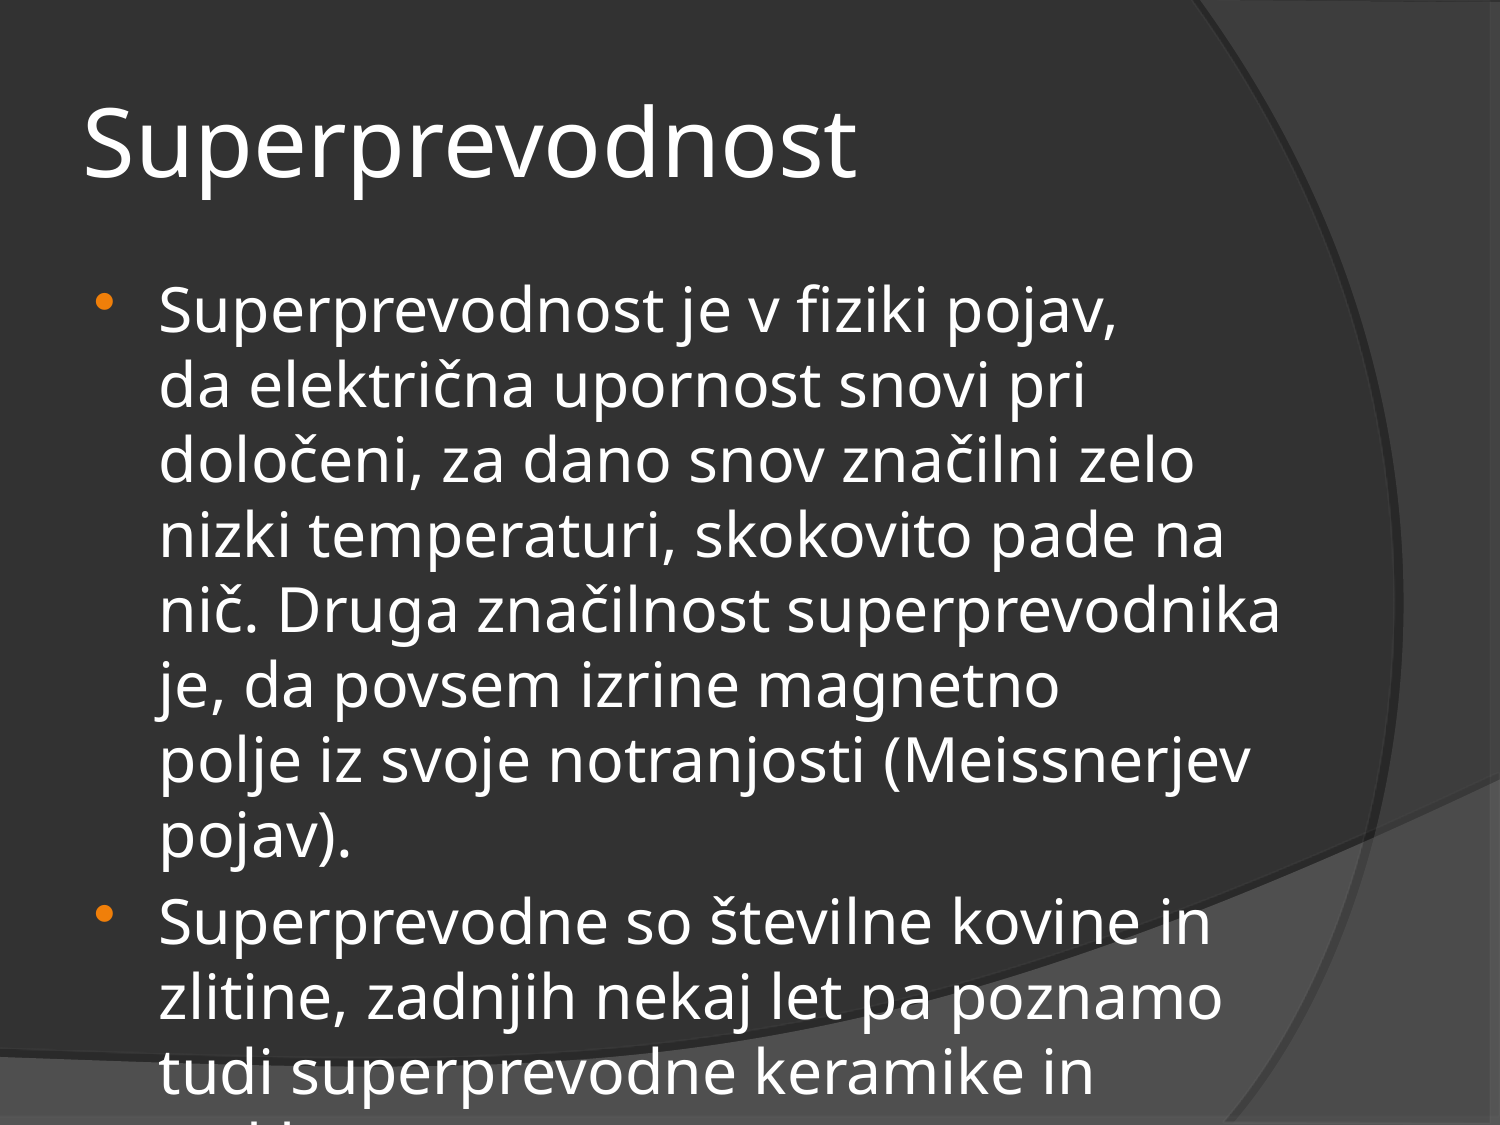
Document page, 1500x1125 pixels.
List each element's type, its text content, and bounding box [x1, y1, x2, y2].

title Superprevodnost [75, 45, 1300, 233]
list Superprevodnost je v fiziki pojav, da električna upornost snovi pri določeni, za dano snov značilni zelo nizki temperaturi, skokovito pade na nič. Druga značilnost superprevodnika je, da povsem izrine magnetno polje iz svoje notranjosti (Meissnerjev pojav). Superprevodne so številne kovine in zlitine, zadnjih nekaj let pa poznamo tudi superprevodne keramike in stekla. [75, 262, 1300, 1071]
